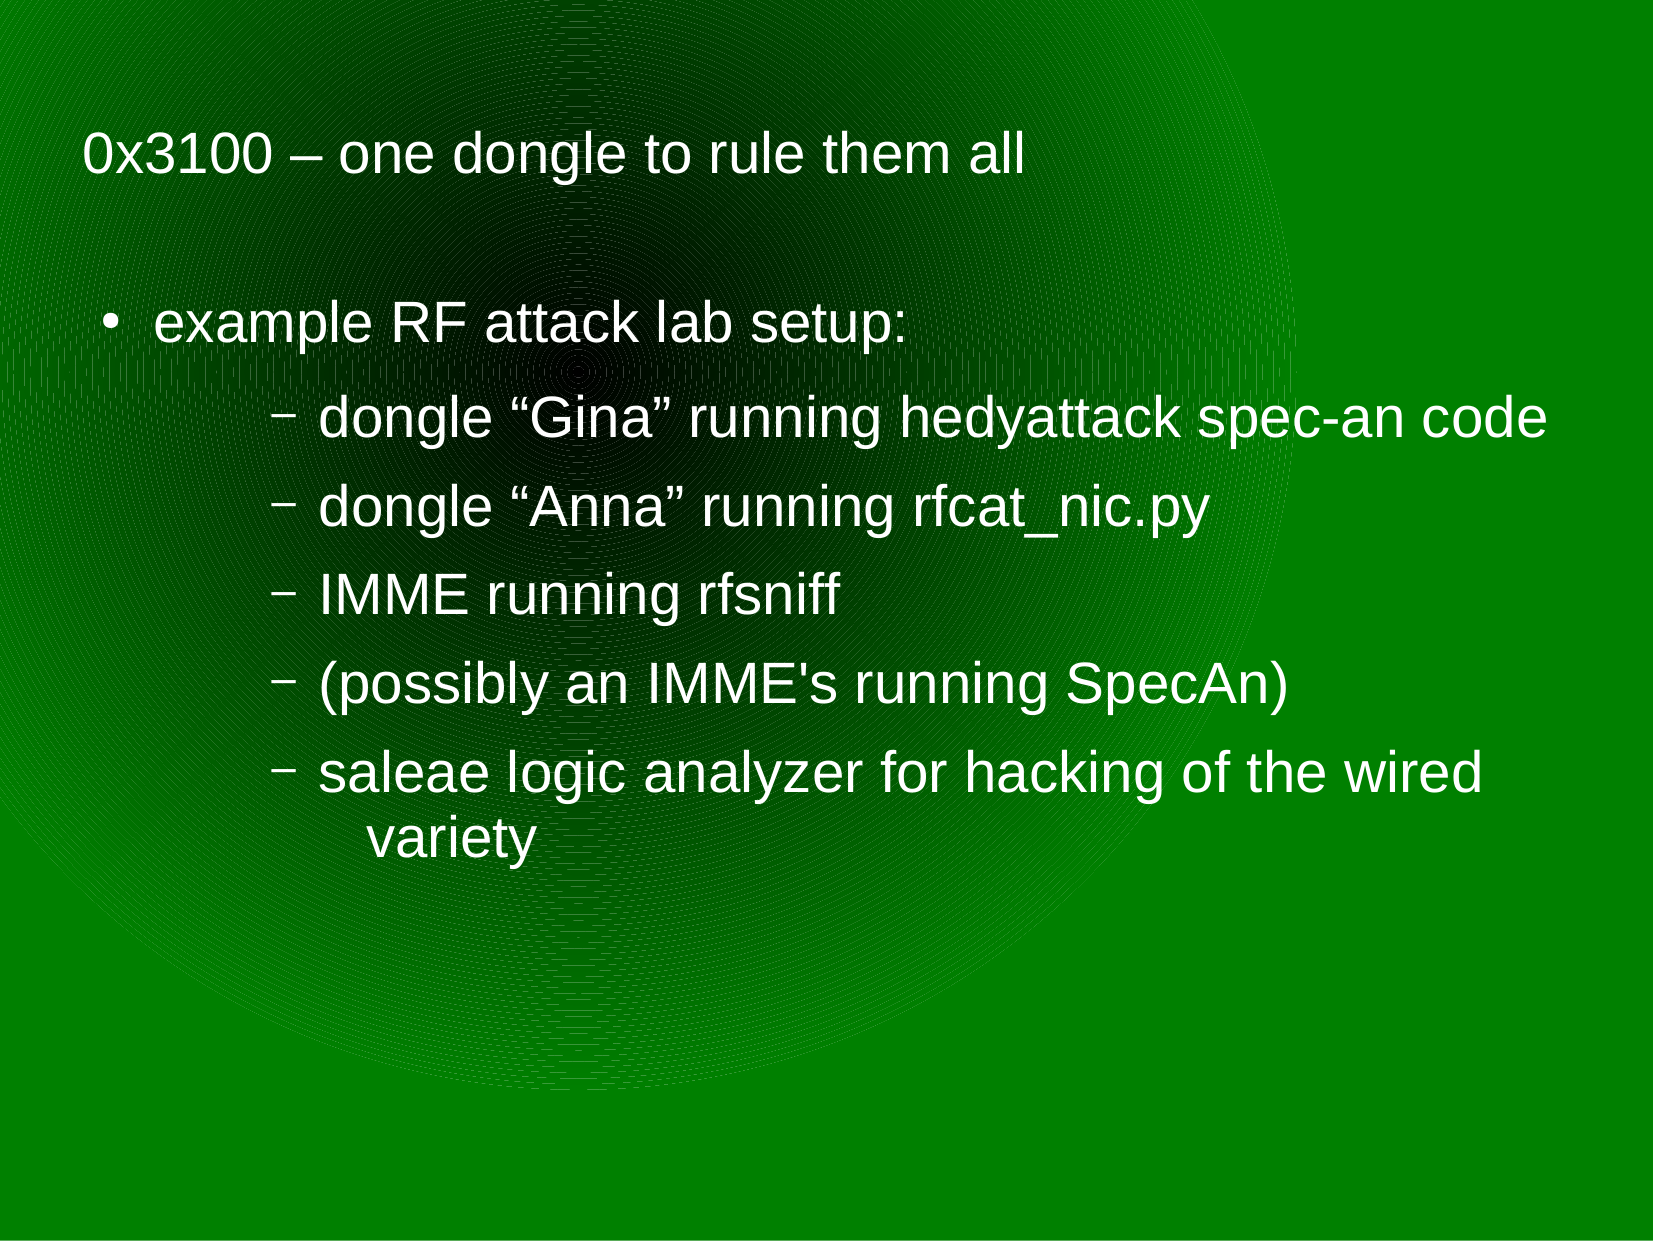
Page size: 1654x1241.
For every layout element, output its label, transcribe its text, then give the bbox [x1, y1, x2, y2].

list example RF attack lab setup: dongle “Gina” running hedyattack spec-an code dongle “Anna” running rfcat_nic.py IMME running rfsniff (possibly an IMME's running SpecAn) saleae logic analyzer for hacking of the wired variety [82, 290, 1571, 1109]
title 0x3100 – one dongle to rule them all [82, 49, 1571, 257]
